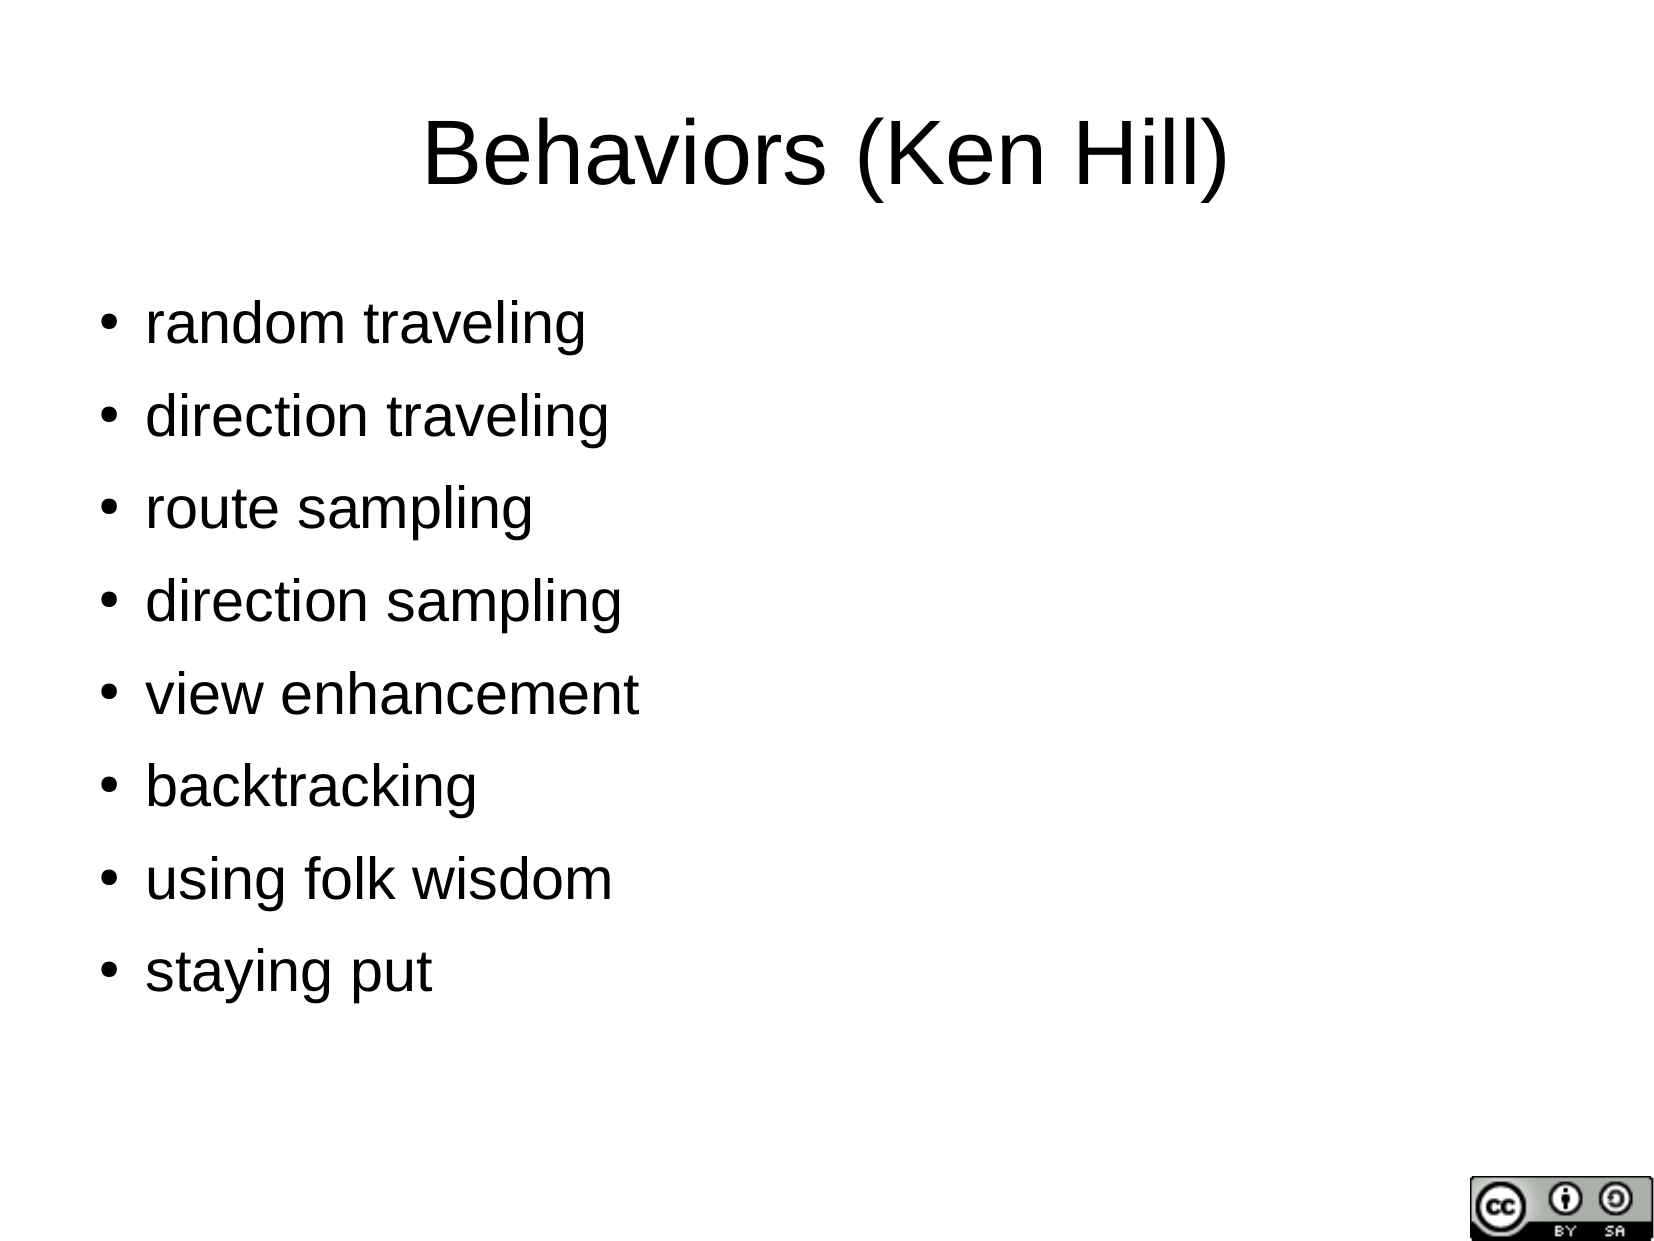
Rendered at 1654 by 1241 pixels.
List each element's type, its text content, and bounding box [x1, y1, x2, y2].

title Behaviors (Ken Hill) [82, 49, 1571, 257]
picture [1470, 1176, 1654, 1241]
list random traveling direction traveling route sampling direction sampling view enhancement backtracking using folk wisdom staying put [82, 290, 1571, 1010]
